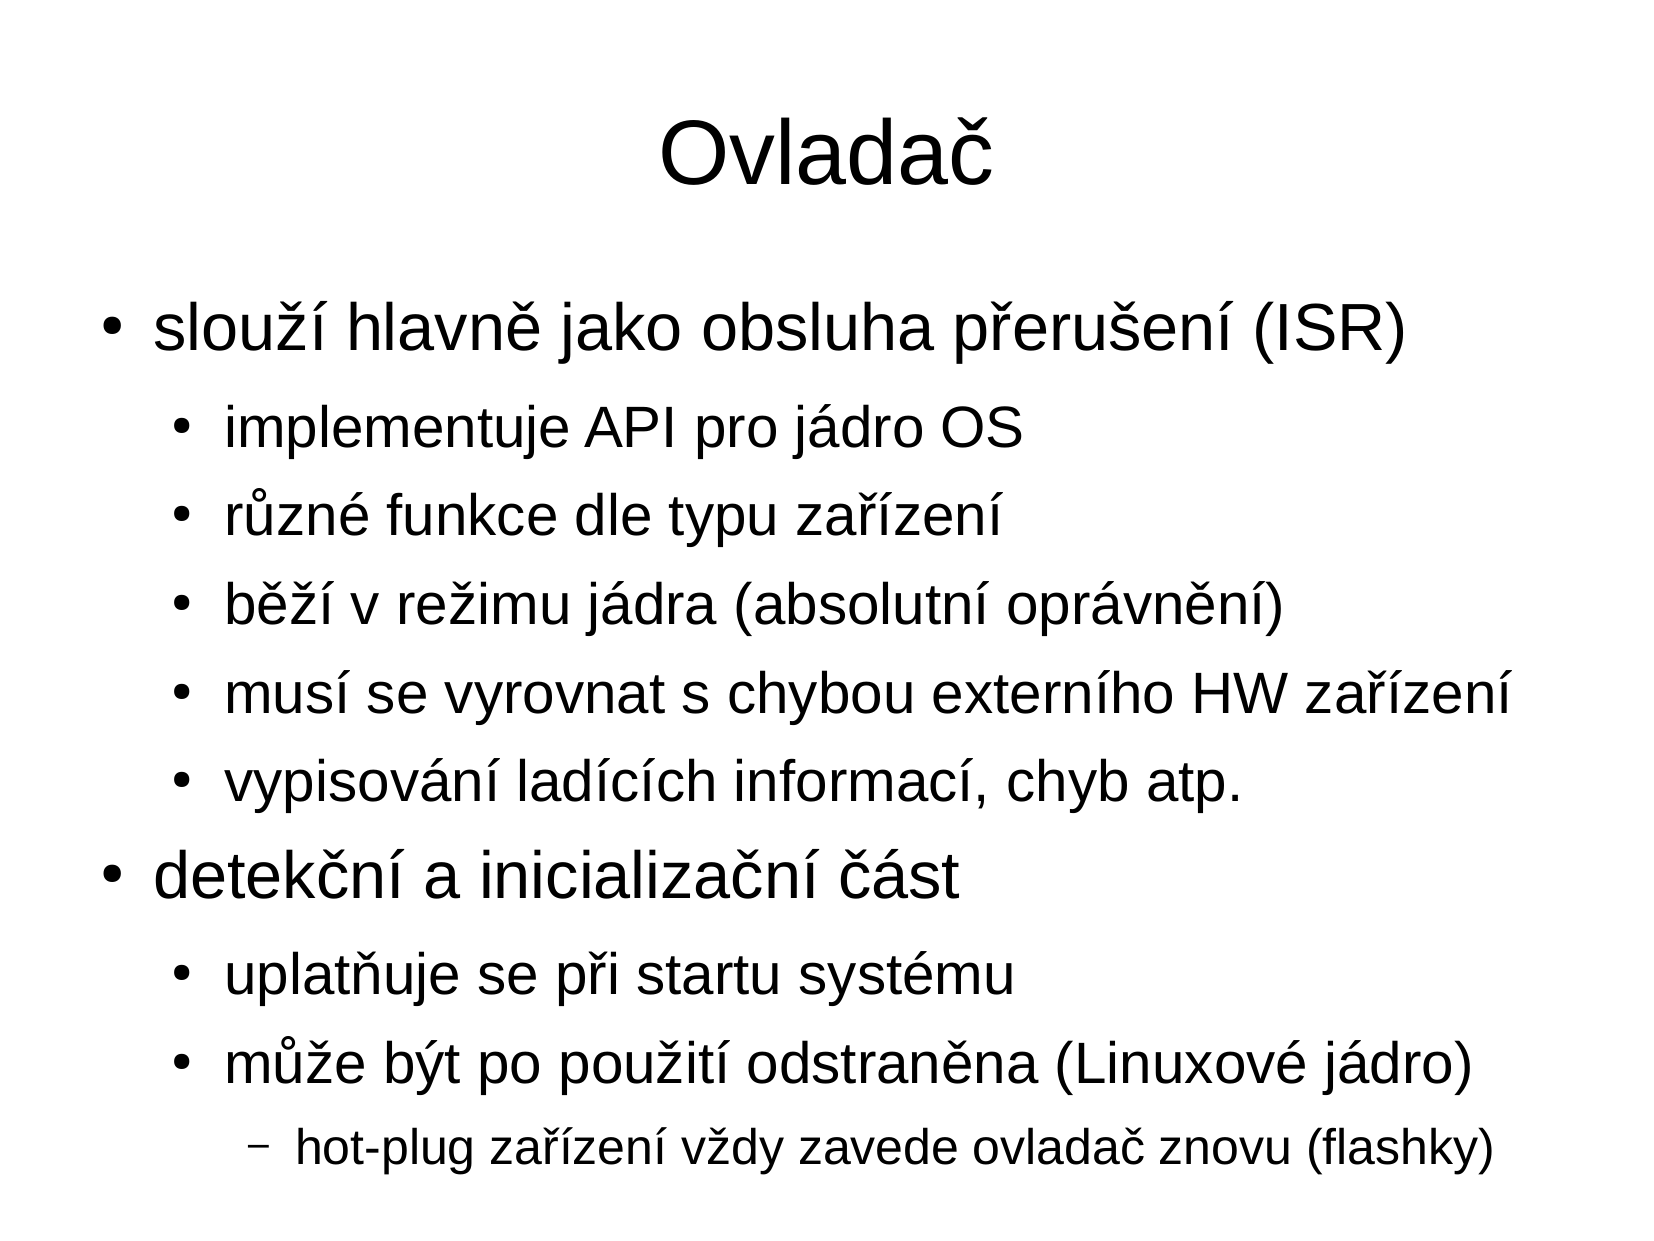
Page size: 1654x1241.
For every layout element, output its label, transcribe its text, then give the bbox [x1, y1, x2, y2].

list slouží hlavně jako obsluha přerušení (ISR) implementuje API pro jádro OS různé funkce dle typu zařízení běží v režimu jádra (absolutní oprávnění) musí se vyrovnat s chybou externího HW zařízení vypisování ladících informací, chyb atp. detekční a inicializační část uplatňuje se při startu systému může být po použití odstraněna (Linuxové jádro) hot-plug zařízení vždy zavede ovladač znovu (flashky) [82, 290, 1571, 1176]
title Ovladač [82, 56, 1571, 250]
